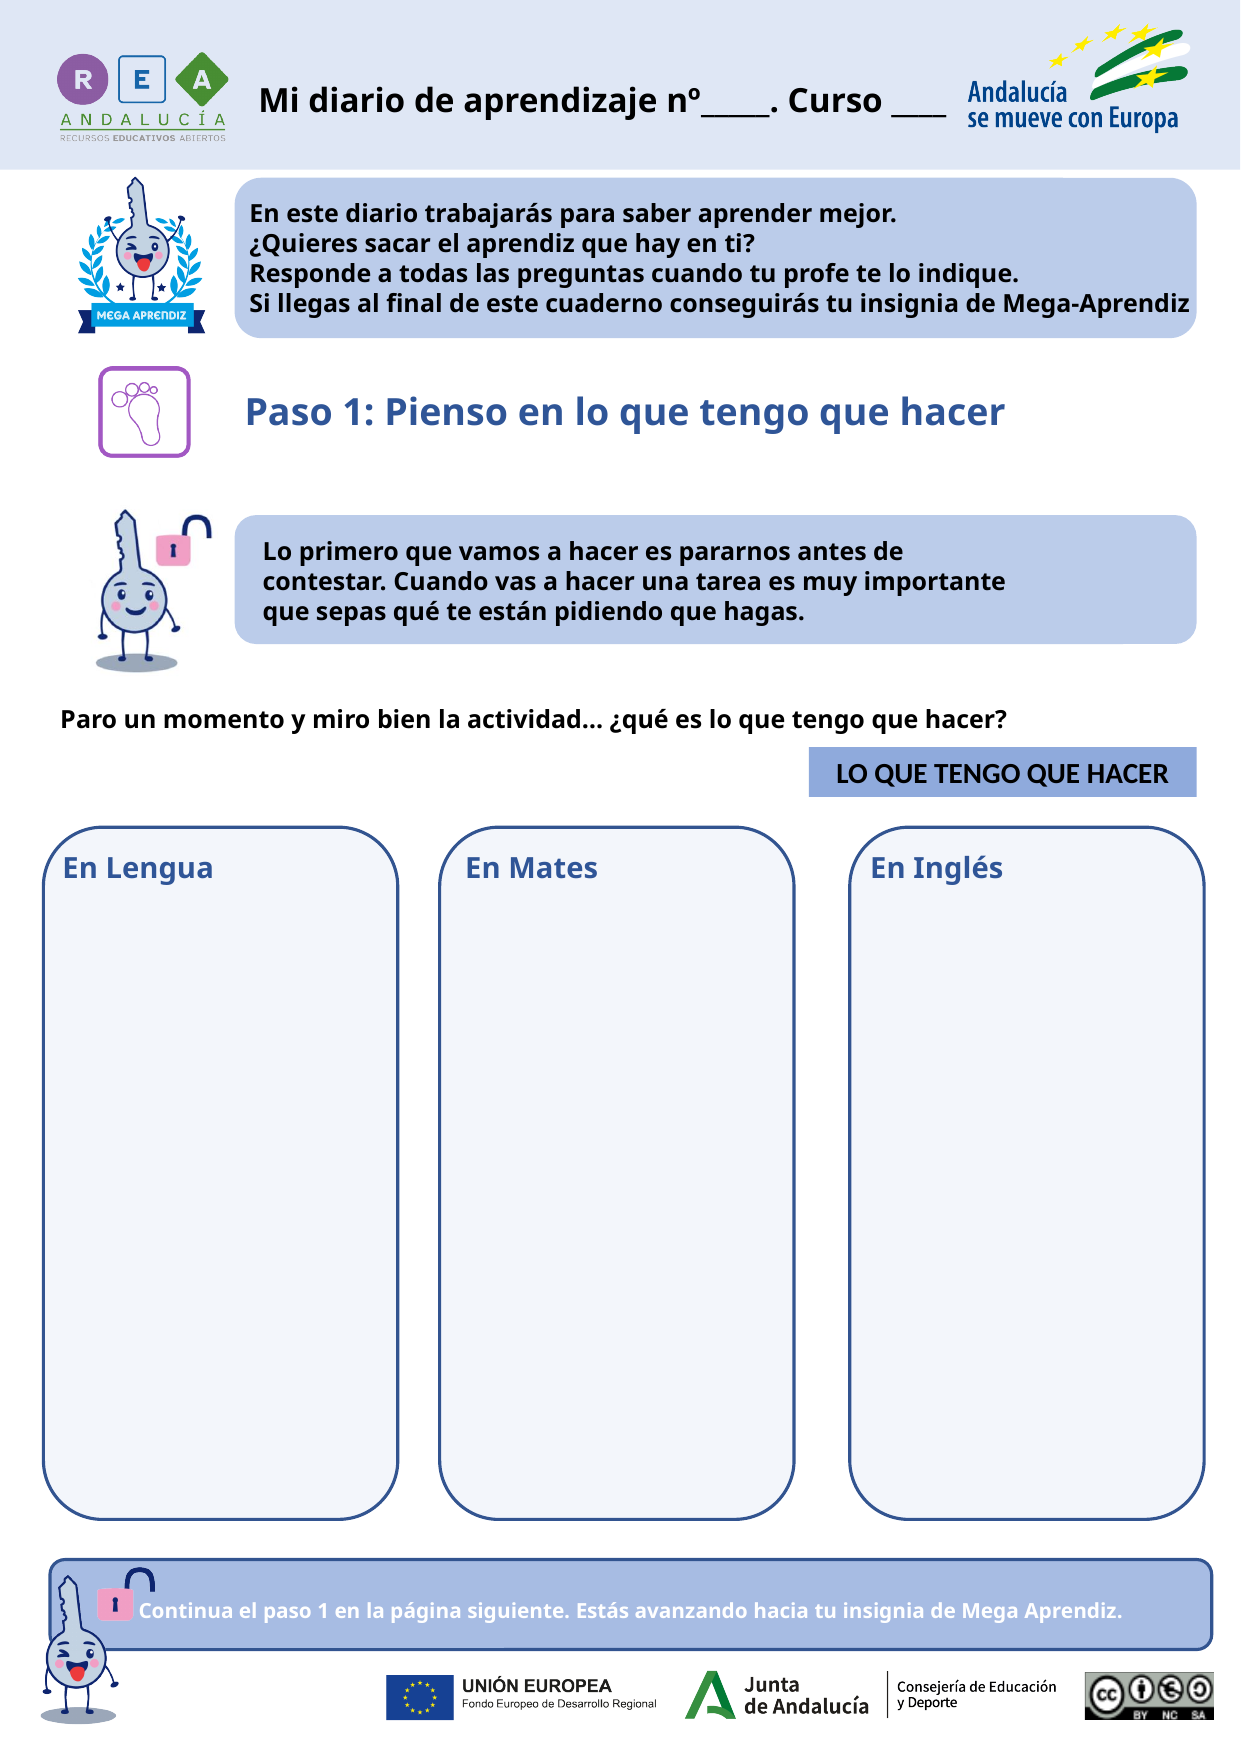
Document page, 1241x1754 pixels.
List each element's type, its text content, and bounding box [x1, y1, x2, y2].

text_box [439, 827, 795, 1520]
picture [961, 21, 1197, 139]
text_box Paro un momento y miro bien la actividad… ¿qué es lo que tengo que hacer? [45, 696, 1208, 742]
text_box En Inglés [855, 842, 1019, 892]
text_box [238, 325, 1193, 339]
picture [365, 1645, 1075, 1734]
picture [1084, 1672, 1214, 1720]
text_box Paso 1: Pienso en lo que tengo que hacer [229, 380, 1032, 441]
picture [43, 47, 242, 146]
picture [0, 1552, 182, 1734]
text_box [43, 827, 398, 1520]
text_box [182, 1559, 1212, 1650]
text_box [239, 177, 1192, 189]
text_box [234, 515, 1197, 645]
text_box LO QUE TENGO QUE HACER [808, 747, 1197, 797]
picture [71, 480, 228, 685]
text_box [849, 827, 1205, 1520]
text_box [182, 1646, 365, 1650]
text_box En Mates [450, 842, 613, 892]
text_box En este diario trabajarás para saber aprender mejor. ¿Quieres sacar el aprendiz que hay en ti? Responde a todas las preguntas cuando tu profe te lo indique. Si llegas al final de este cuaderno conseguirás tu insignia de Mega-Aprendiz [234, 189, 1221, 325]
picture [4, 170, 279, 458]
text_box Lo primero que vamos a hacer es pararnos antes de contestar. Cuando vas a hacer una tarea es muy importante que sepas qué te están pidiendo que hagas. [248, 527, 1044, 633]
text_box Mi diario de aprendizaje nº_____. Curso ____ [243, 71, 961, 127]
text_box En Lengua [47, 842, 229, 892]
text_box Continua el paso 1 en la página siguiente. Estás avanzando hacia tu insignia de Mega Aprendiz. [182, 1590, 1138, 1646]
text_box [0, 0, 1241, 170]
